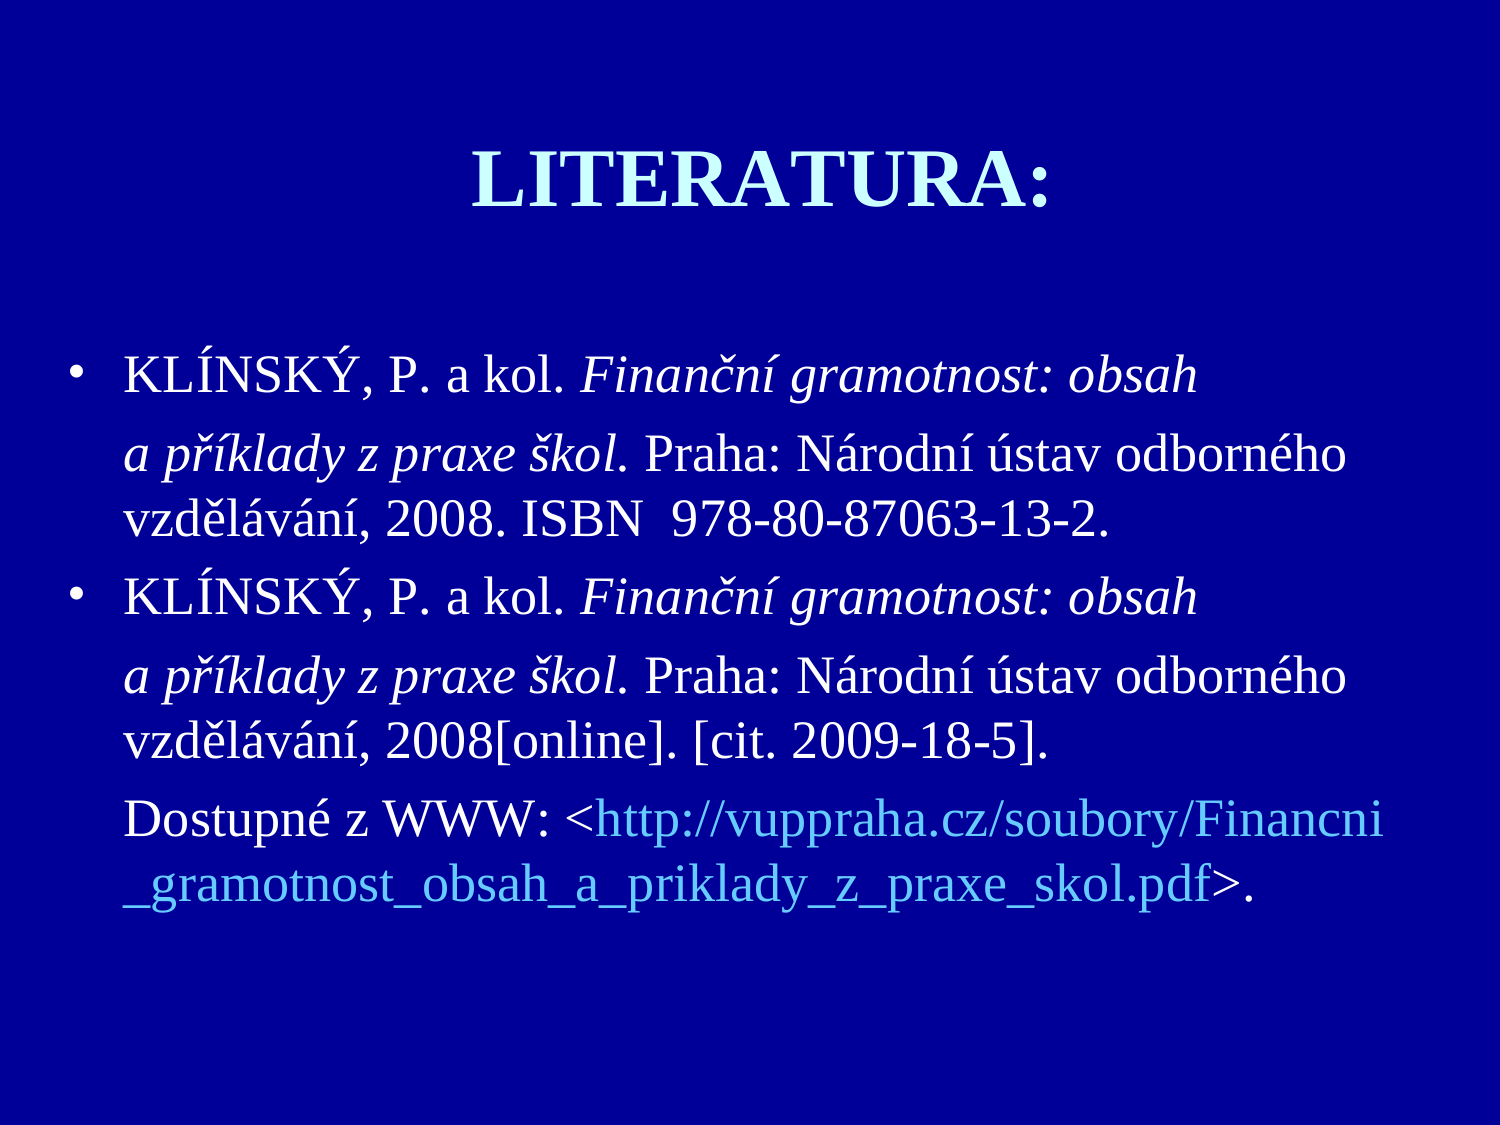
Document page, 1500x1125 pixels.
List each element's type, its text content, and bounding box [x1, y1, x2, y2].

title LITERATURA: [75, 44, 1426, 233]
list KLÍNSKÝ, P. a kol. Finanční gramotnost: obsah a příklady z praxe škol. Praha: Národní ústav odborného vzdělávání, 2008. ISBN 978-80-87063-13-2. KLÍNSKÝ, P. a kol. Finanční gramotnost: obsah a příklady z praxe škol. Praha: Národní ústav odborného vzdělávání, 2008[online]. [cit. 2009-18-5]. Dostupné z WWW: <http://vuppraha.cz/soubory/Financni_gramotnost_obsah_a_priklady_z_praxe_skol.pdf>. [53, 331, 1424, 1083]
